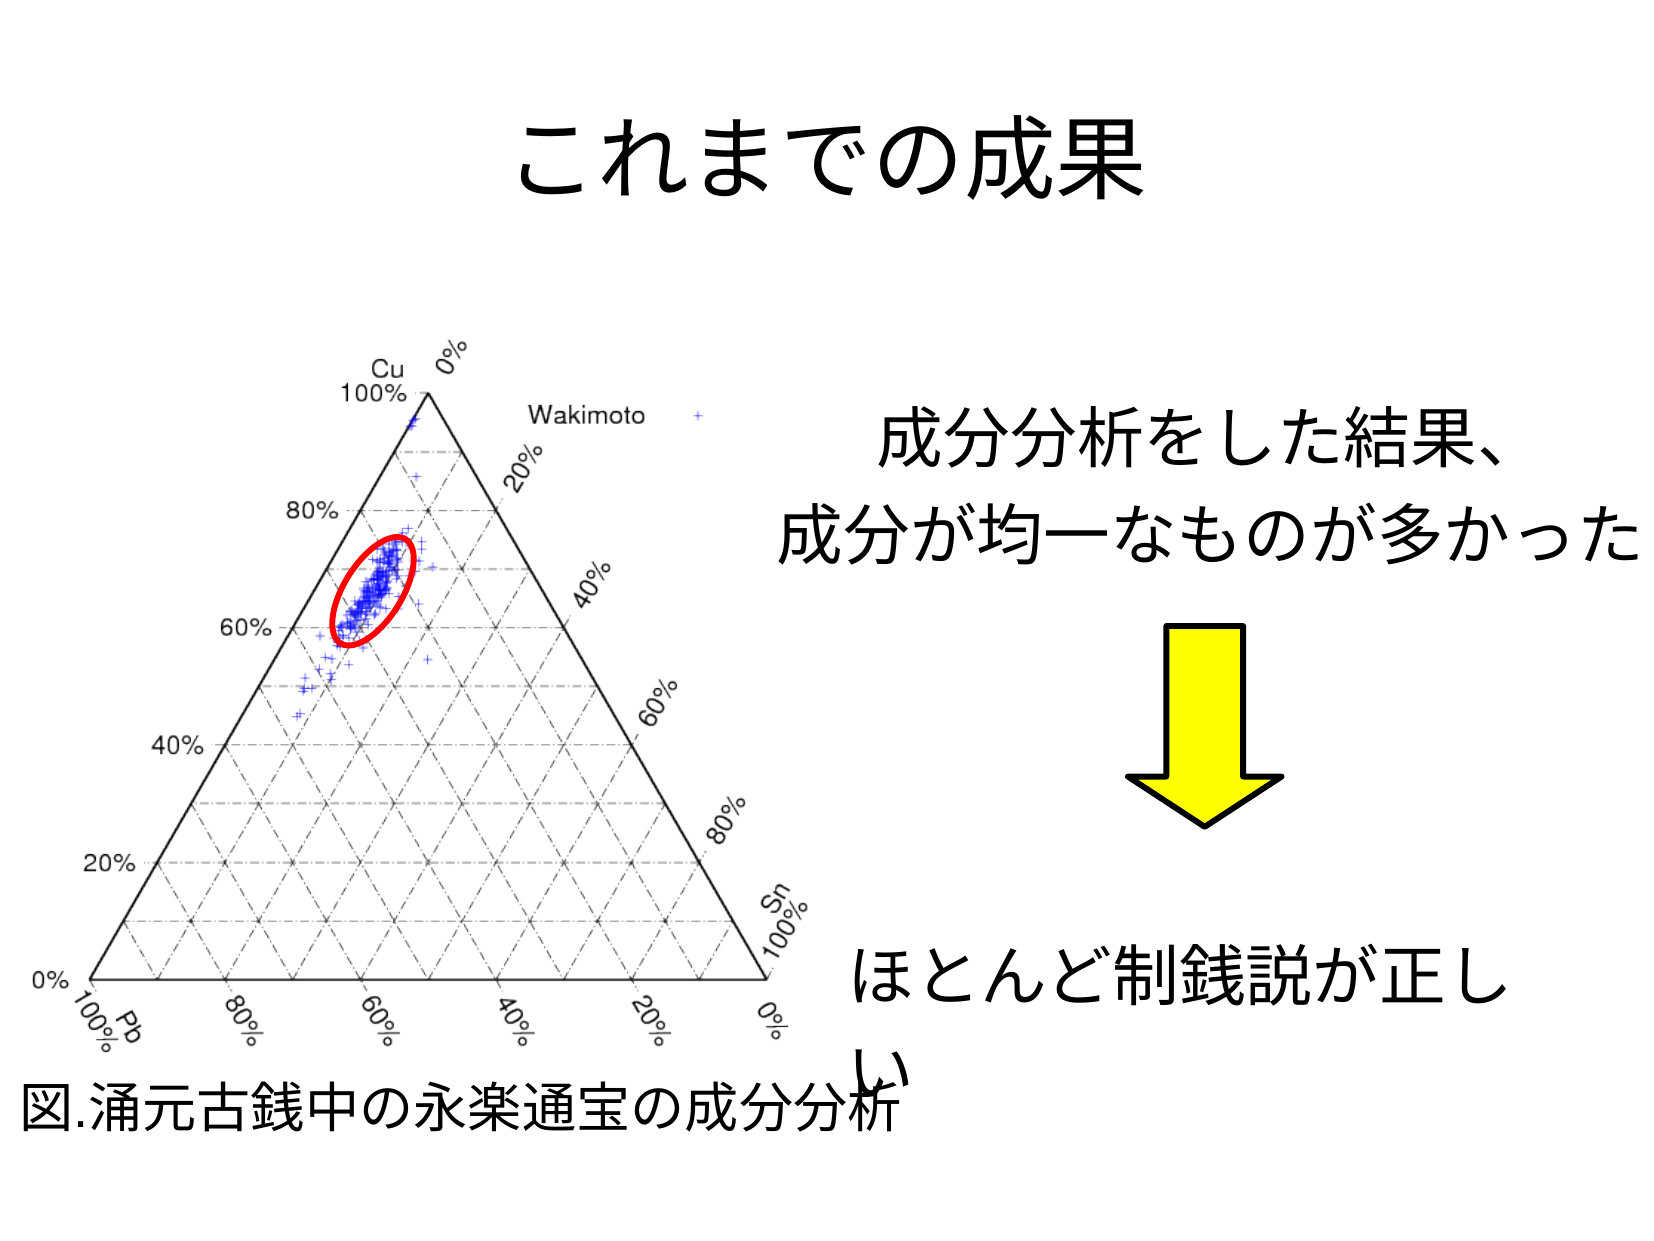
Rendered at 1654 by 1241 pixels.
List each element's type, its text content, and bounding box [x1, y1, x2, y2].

picture [0, 313, 962, 1060]
text_box 成分分析をした結果、 成分が均一なものが多かった [696, 377, 1654, 567]
text_box [1127, 625, 1282, 827]
title これまでの成果 [82, 49, 1571, 257]
text_box ほとんど制銭説が正しい [832, 915, 1589, 1018]
text_box 図.涌元古銭中の永楽通宝の成分分析 [0, 1057, 934, 1143]
